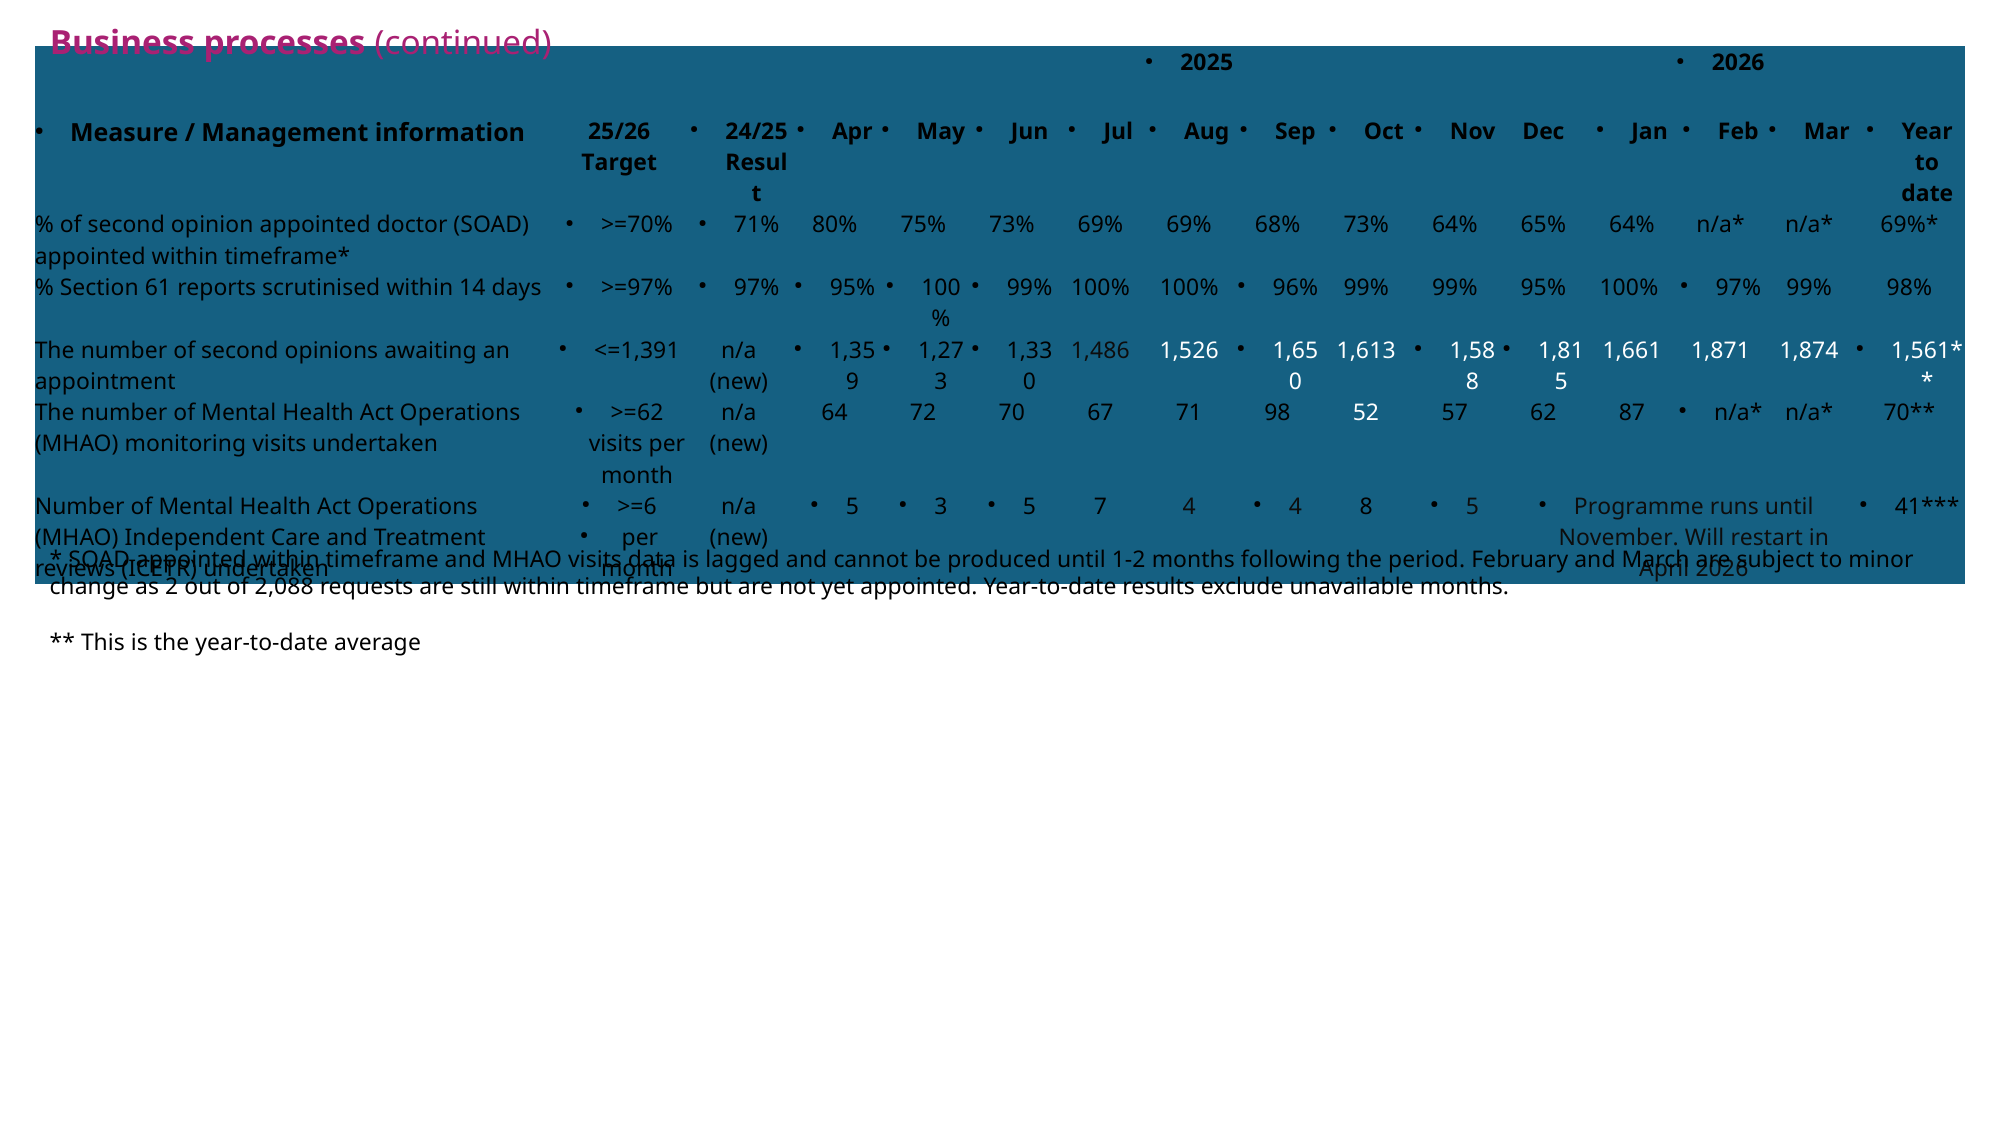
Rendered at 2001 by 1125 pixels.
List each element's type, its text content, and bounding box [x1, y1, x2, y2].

table_cell <=1,391 [551, 334, 687, 396]
table_cell 99% [1322, 271, 1411, 334]
text_box * SOAD appointed within timeframe and MHAO visits data is lagged and cannot be produced until 1-2 months following the period. February and March are subject to minor change as 2 out of 2,088 requests are still within timeframe but are not yet appointed. Year-to-date results exclude unavailable months. ** This is the year-to-date average [34, 537, 1966, 664]
table_cell Sep [1233, 115, 1322, 208]
table_cell % of second opinion appointed doctor (SOAD) appointed within timeframe* [35, 208, 551, 271]
table_cell 1,650 [1233, 334, 1322, 396]
table_cell 24/25 Result [687, 115, 790, 208]
table_cell >=6 per month [551, 490, 687, 537]
table_cell Apr [790, 115, 879, 208]
table_cell 73% [968, 208, 1056, 271]
table_cell May [879, 115, 968, 208]
table_cell 95% [1499, 271, 1588, 334]
table_cell 7 [1056, 490, 1145, 537]
table_cell 1,486 [1056, 334, 1145, 396]
table_cell 5 [968, 490, 1056, 537]
table_cell The number of second opinions awaiting an appointment [35, 334, 551, 396]
table_cell 98% [1853, 271, 1965, 334]
table_cell 1,874 [1765, 334, 1853, 396]
table_cell 1,273 [879, 334, 968, 396]
table_cell Mar [1765, 115, 1853, 208]
table_cell 3 [879, 490, 968, 537]
table_cell n/a* [1765, 396, 1853, 490]
table_cell 71 [1145, 396, 1233, 490]
table_cell 99% [1411, 271, 1499, 334]
table_cell n/a* [1765, 208, 1853, 271]
table_cell 73% [1322, 208, 1411, 271]
table_header [687, 46, 790, 115]
table_cell 41*** [1853, 490, 1965, 537]
table_cell 87 [1588, 396, 1676, 490]
table_cell % Section 61 reports scrutinised within 14 days [35, 271, 551, 334]
table_cell 69% [1056, 208, 1145, 271]
table_cell 69%* [1853, 208, 1965, 271]
table_cell 100% [1056, 271, 1145, 334]
table_cell Year to date [1853, 115, 1965, 208]
table_cell 1,330 [968, 334, 1056, 396]
table_cell n/a* [1676, 396, 1765, 490]
table_cell 1,588 [1411, 334, 1499, 396]
table_cell 80% [790, 208, 879, 271]
table_cell Nov [1411, 115, 1499, 208]
table_header 2025 [790, 46, 1588, 115]
table_cell Number of Mental Health Act Operations (MHAO) Independent Care and Treatment reviews (ICETR) undertaken [35, 490, 551, 537]
table_cell 62 [1499, 396, 1588, 490]
table_cell 75% [879, 208, 968, 271]
table_cell 71% [687, 208, 790, 271]
table_cell 72 [879, 396, 968, 490]
table_cell The number of Mental Health Act Operations (MHAO) monitoring visits undertaken [35, 396, 551, 490]
table_cell 100% [1145, 271, 1233, 334]
table_cell 52 [1322, 396, 1411, 490]
table_cell 97% [1676, 271, 1765, 334]
table_cell Jul [1056, 115, 1145, 208]
table_cell 98 [1233, 396, 1322, 490]
table_cell 100% [879, 271, 968, 334]
table_cell 95% [790, 271, 879, 334]
table_cell 1,871 [1676, 334, 1765, 396]
table_cell n/a (new) [687, 334, 790, 396]
table_cell 4 [1145, 490, 1233, 537]
table_cell 8 [1322, 490, 1411, 537]
table_cell n/a (new) [687, 396, 790, 490]
table_cell 100% [1588, 271, 1676, 334]
table_cell n/a (new) [687, 490, 790, 537]
table_cell >=70% [551, 208, 687, 271]
table_cell Oct [1322, 115, 1411, 208]
table_cell 1,561** [1853, 334, 1965, 396]
table_cell >=97% [551, 271, 687, 334]
table_cell 99% [1765, 271, 1853, 334]
table_cell 96% [1233, 271, 1322, 334]
table_cell 4 [1233, 490, 1322, 537]
table_header [35, 70, 551, 115]
table_cell Aug [1145, 115, 1233, 208]
table_header [551, 46, 687, 115]
table_cell 65% [1499, 208, 1588, 271]
table_cell 70 [968, 396, 1056, 490]
table_cell Feb [1676, 115, 1765, 208]
table_cell 5 [790, 490, 879, 537]
table_cell n/a* [1676, 208, 1765, 271]
table_cell 99% [968, 271, 1056, 334]
table_cell Jun [968, 115, 1056, 208]
table_cell 69% [1145, 208, 1233, 271]
table_cell 97% [687, 271, 790, 334]
table_cell Dec [1499, 115, 1588, 208]
table_cell 57 [1411, 396, 1499, 490]
table_cell 5 [1411, 490, 1499, 537]
table_cell 64 [790, 396, 879, 490]
table_cell 1,661 [1588, 334, 1676, 396]
table_cell 70** [1853, 396, 1965, 490]
table_cell 1,359 [790, 334, 879, 396]
table_header 2026 [1588, 46, 1853, 115]
table_cell Measure / Management information [35, 115, 551, 208]
table_cell 68% [1233, 208, 1322, 271]
table_cell 1,815 [1499, 334, 1588, 396]
table_header [1853, 46, 1965, 115]
table_cell 67 [1056, 396, 1145, 490]
table_cell 64% [1411, 208, 1499, 271]
table_cell 1,526 [1145, 334, 1233, 396]
table_cell >=62 visits per month [551, 396, 687, 490]
title Business processes (continued) [34, 14, 664, 70]
table_cell Programme runs until November. Will restart in April 2026 [1499, 490, 1853, 537]
table_cell Jan [1588, 115, 1676, 208]
table_cell 64% [1588, 208, 1676, 271]
table_cell 1,613 [1322, 334, 1411, 396]
table_cell 25/26 Target [551, 115, 687, 208]
